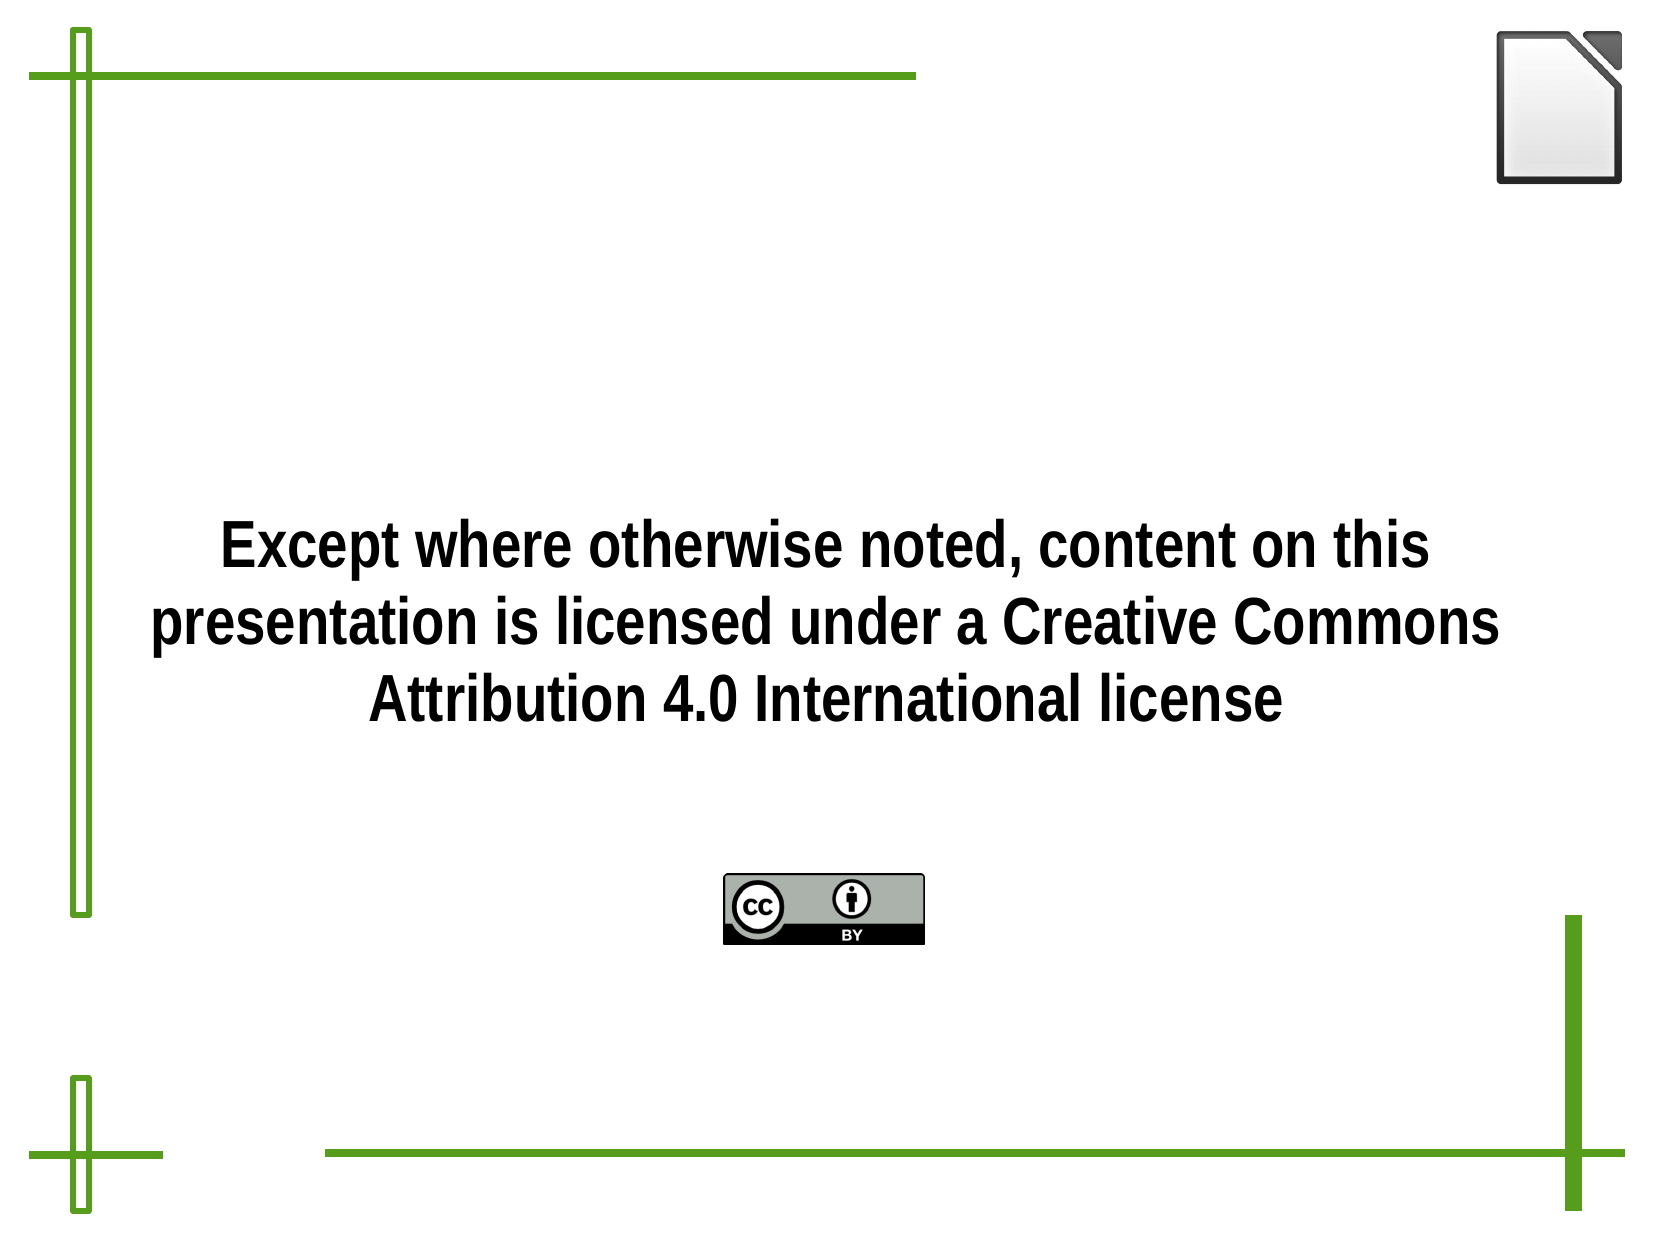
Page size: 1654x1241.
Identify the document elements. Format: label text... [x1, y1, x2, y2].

picture [1494, 29, 1624, 186]
subtitle Except where otherwise noted, content on this presentation is licensed under a Creative Commons Attribution 4.0 International license [118, 118, 1536, 1123]
picture [723, 873, 925, 945]
